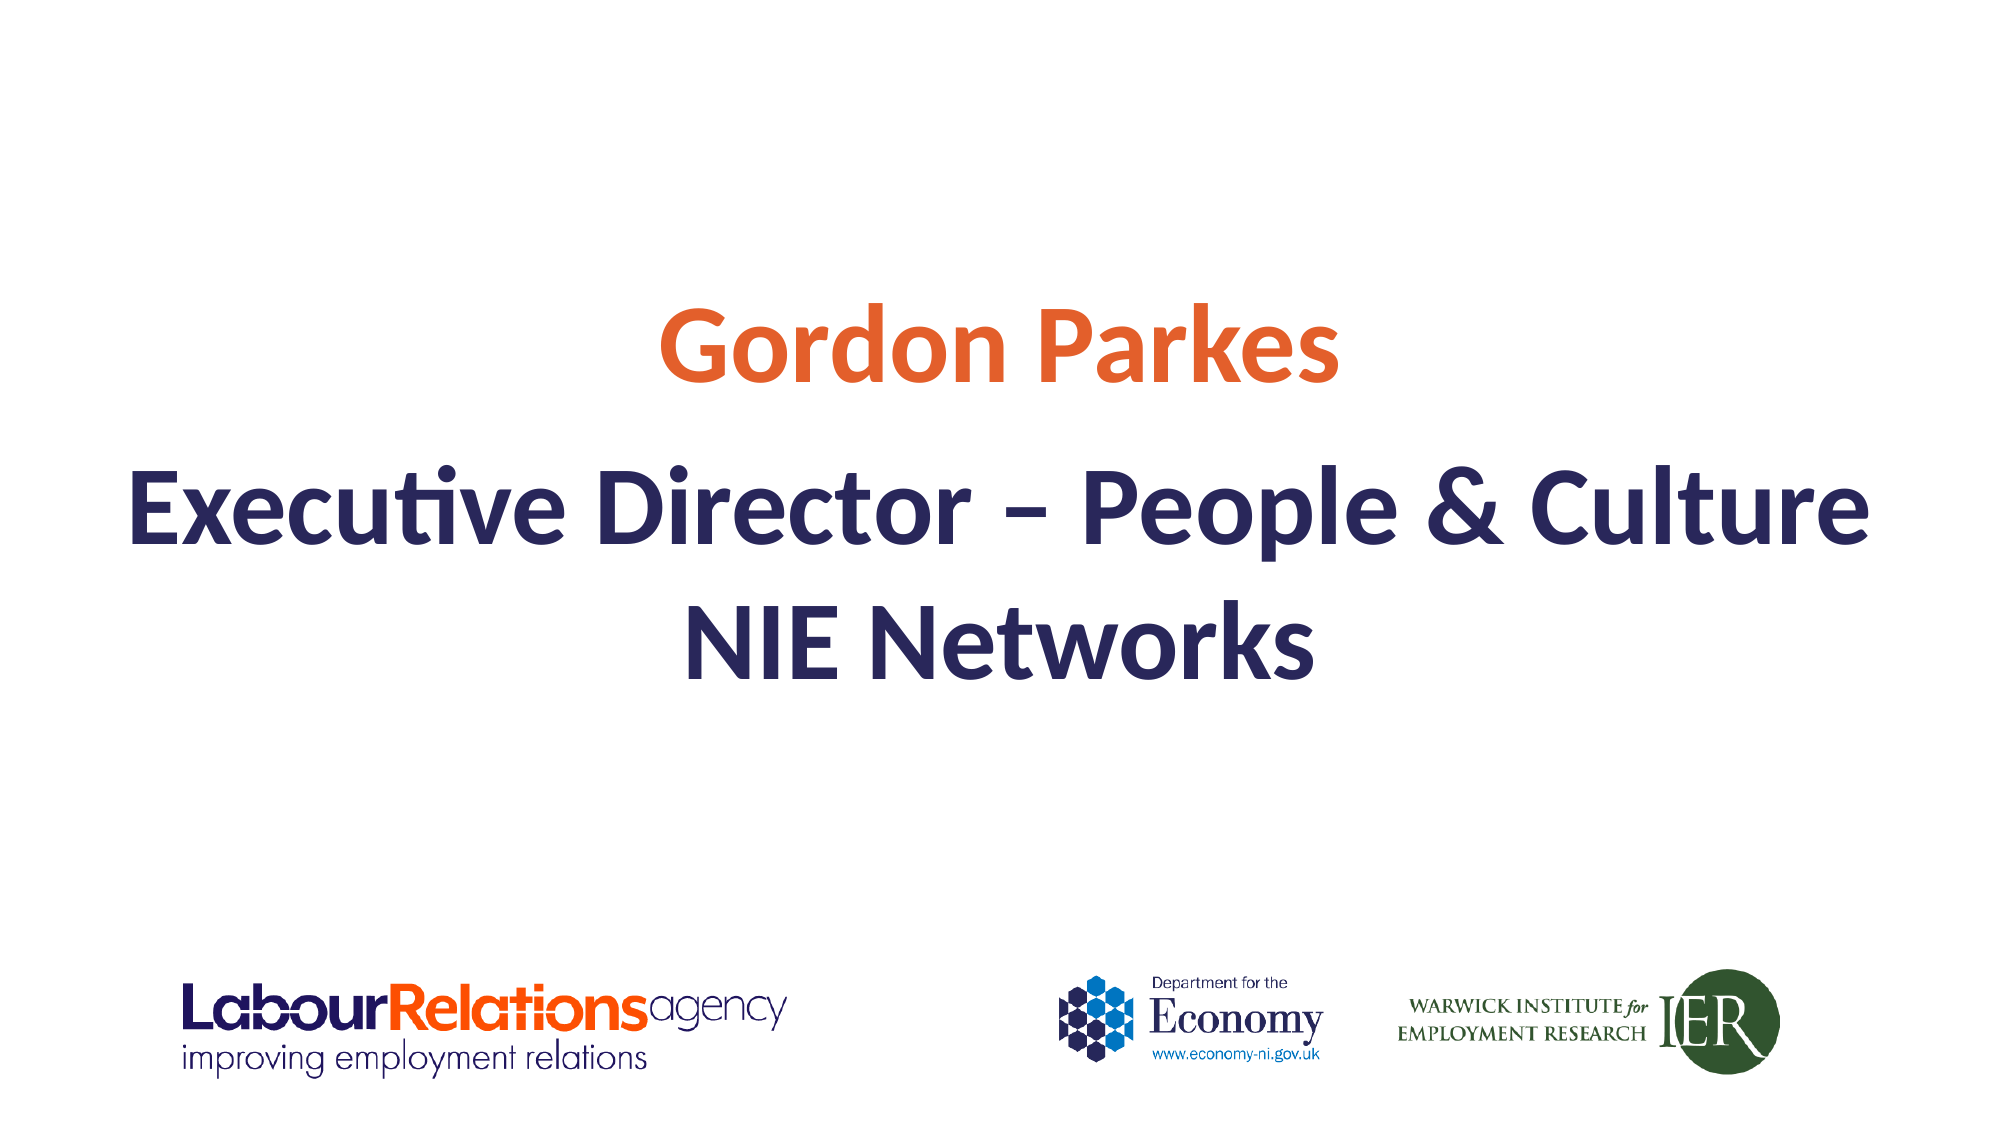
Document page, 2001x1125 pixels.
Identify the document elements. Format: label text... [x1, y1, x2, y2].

text_box Gordon Parkes Executive Director – People & Culture NIE Networks [99, 262, 1900, 1005]
picture [118, 1005, 1844, 1125]
